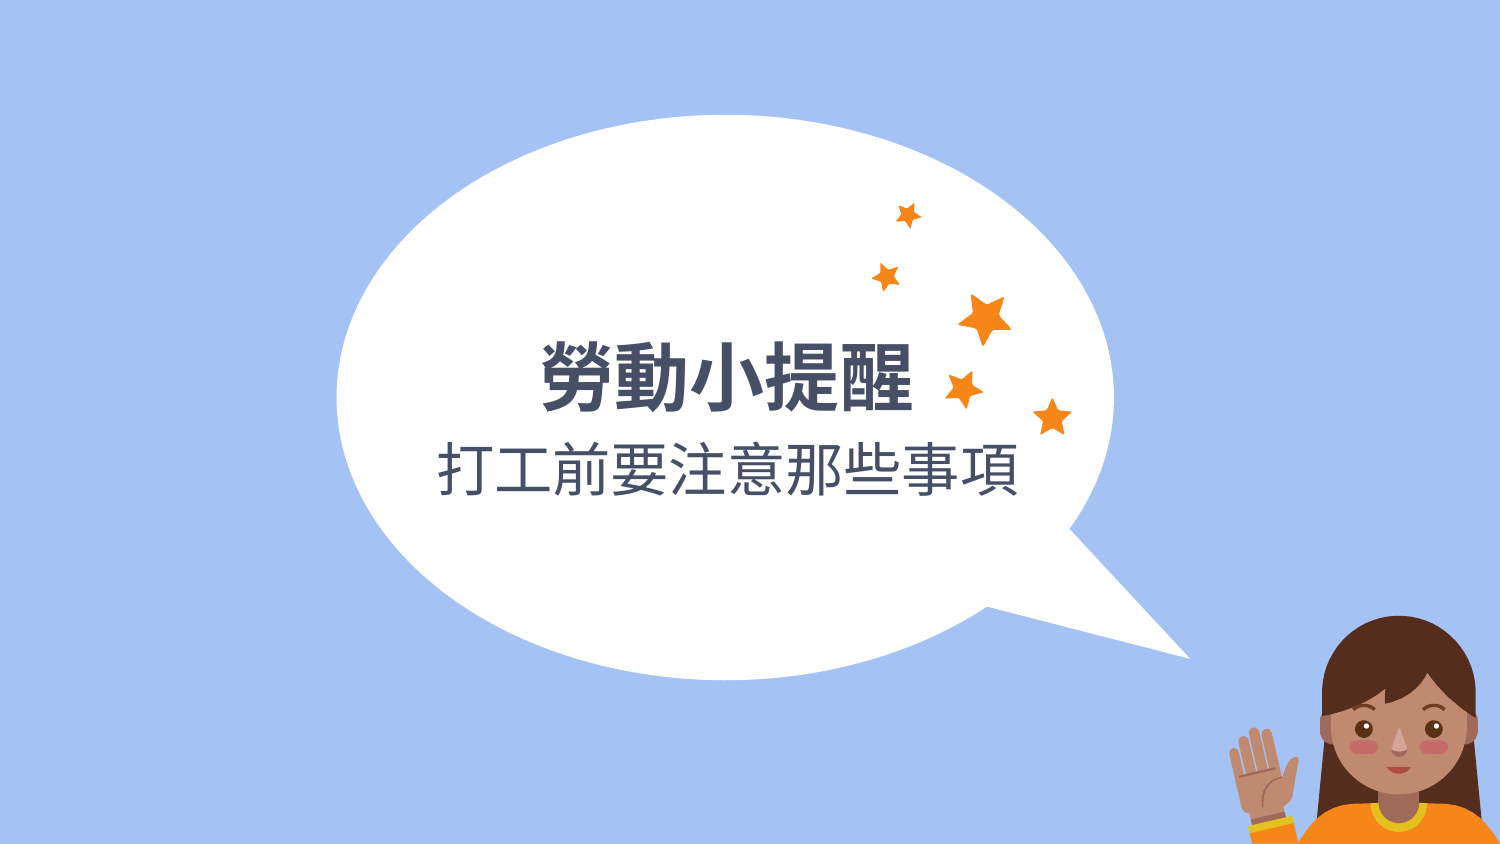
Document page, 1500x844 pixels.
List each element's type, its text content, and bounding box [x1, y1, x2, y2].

text_box [634, 448, 644, 453]
text_box [990, 467, 1010, 472]
text_box [990, 458, 1010, 463]
subtitle 勞動小提醒 打工前要注意那些事項 [348, 315, 1069, 445]
text_box [621, 457, 630, 465]
text_box [990, 476, 1010, 481]
text_box [932, 457, 945, 461]
text_box [945, 371, 983, 409]
text_box [932, 479, 946, 483]
text_box [1229, 615, 1500, 844]
text_box [801, 449, 810, 459]
text_box [634, 457, 644, 465]
text_box [336, 114, 1191, 681]
text_box [648, 457, 657, 465]
text_box [571, 445, 592, 451]
text_box [800, 463, 810, 472]
text_box [915, 457, 928, 461]
text_box [932, 471, 946, 475]
text_box [747, 450, 765, 456]
